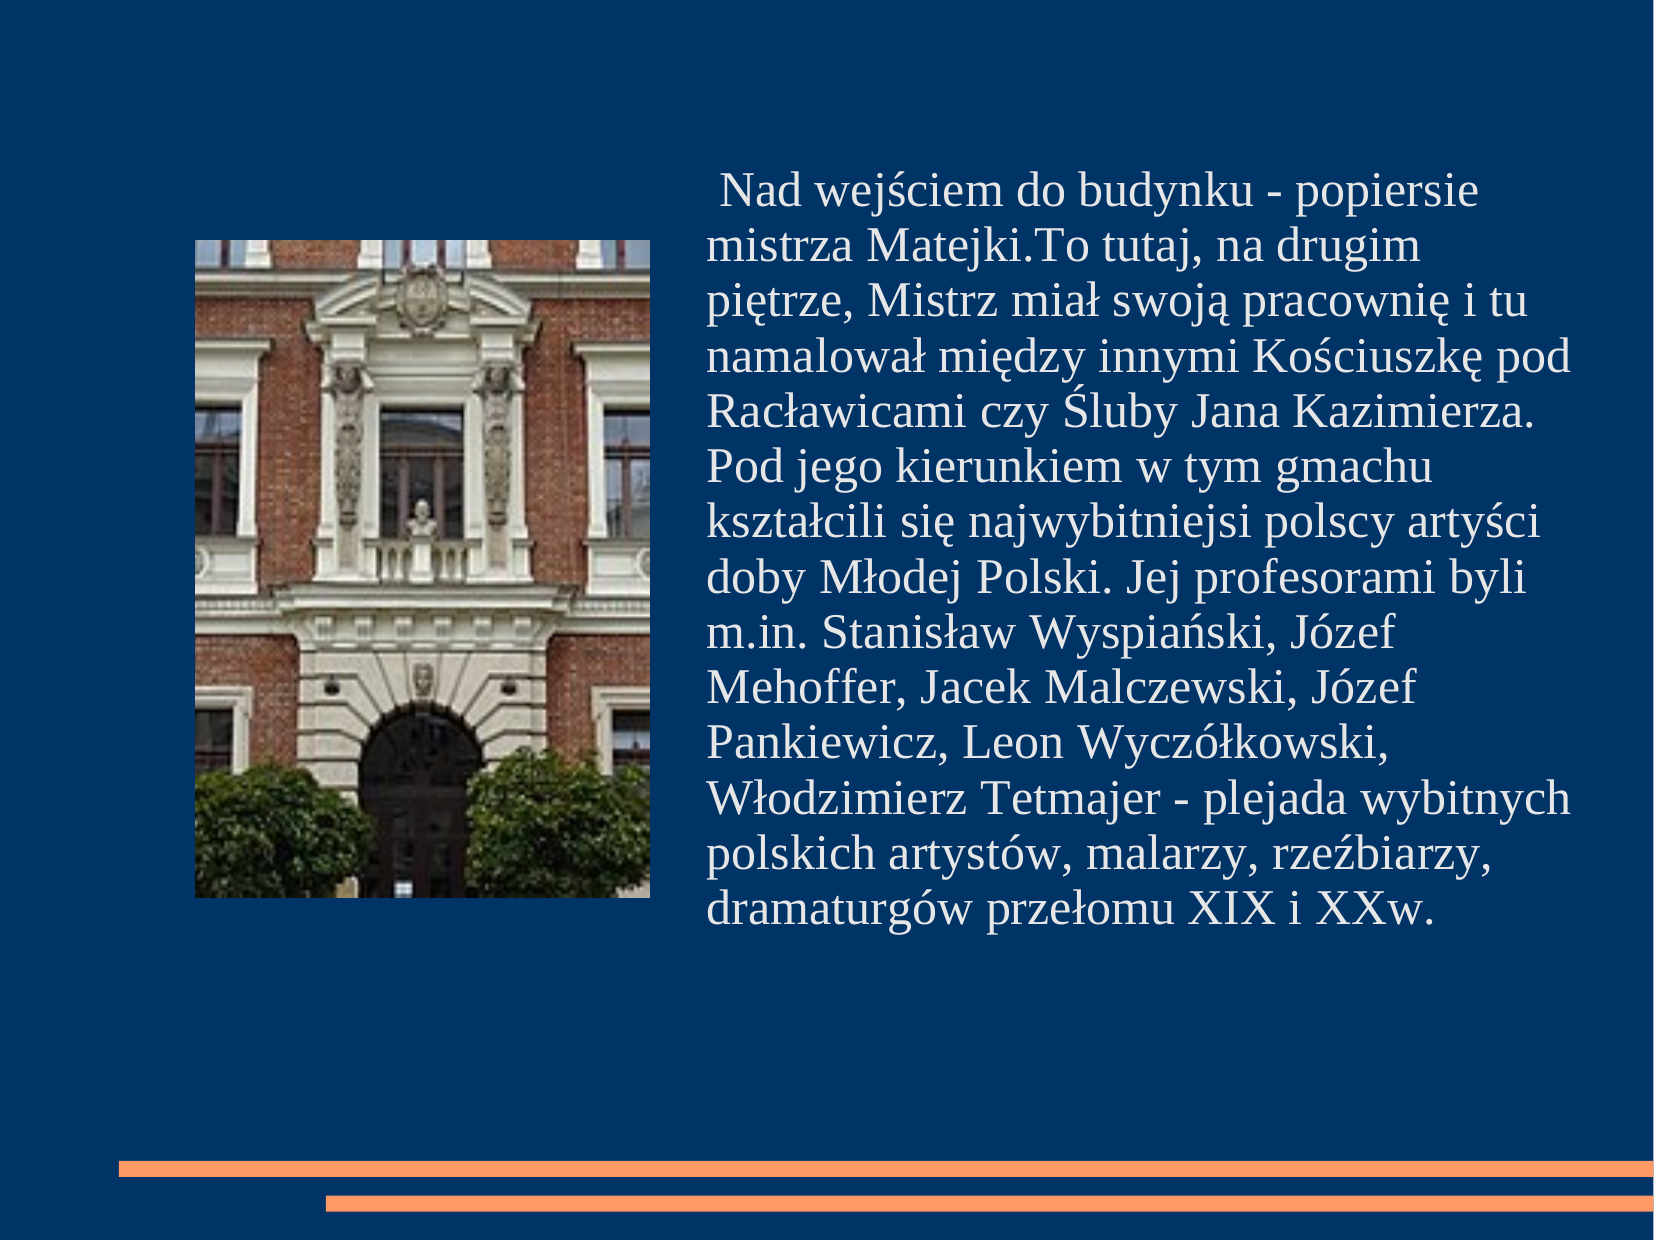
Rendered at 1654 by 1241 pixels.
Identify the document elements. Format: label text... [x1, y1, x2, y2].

list Nad wejściem do budynku - popiersie mistrza Matejki.To tutaj, na drugim piętrze, Mistrz miał swoją pracownię i tu namalował między innymi Kościuszkę pod Racławicami czy Śluby Jana Kazimierza. Pod jego kierunkiem w tym gmachu kształcili się najwybitniejsi polscy artyści doby Młodej Polski. Jej profesorami byli m.in. Stanisław Wyspiański, Józef Mehoffer, Jacek Malczewski, Józef Pankiewicz, Leon Wyczółkowski, Włodzimierz Tetmajer - plejada wybitnych polskich artystów, malarzy, rzeźbiarzy, dramaturgów przełomu XIX i XXw. [635, 161, 1583, 1241]
picture [195, 240, 650, 898]
